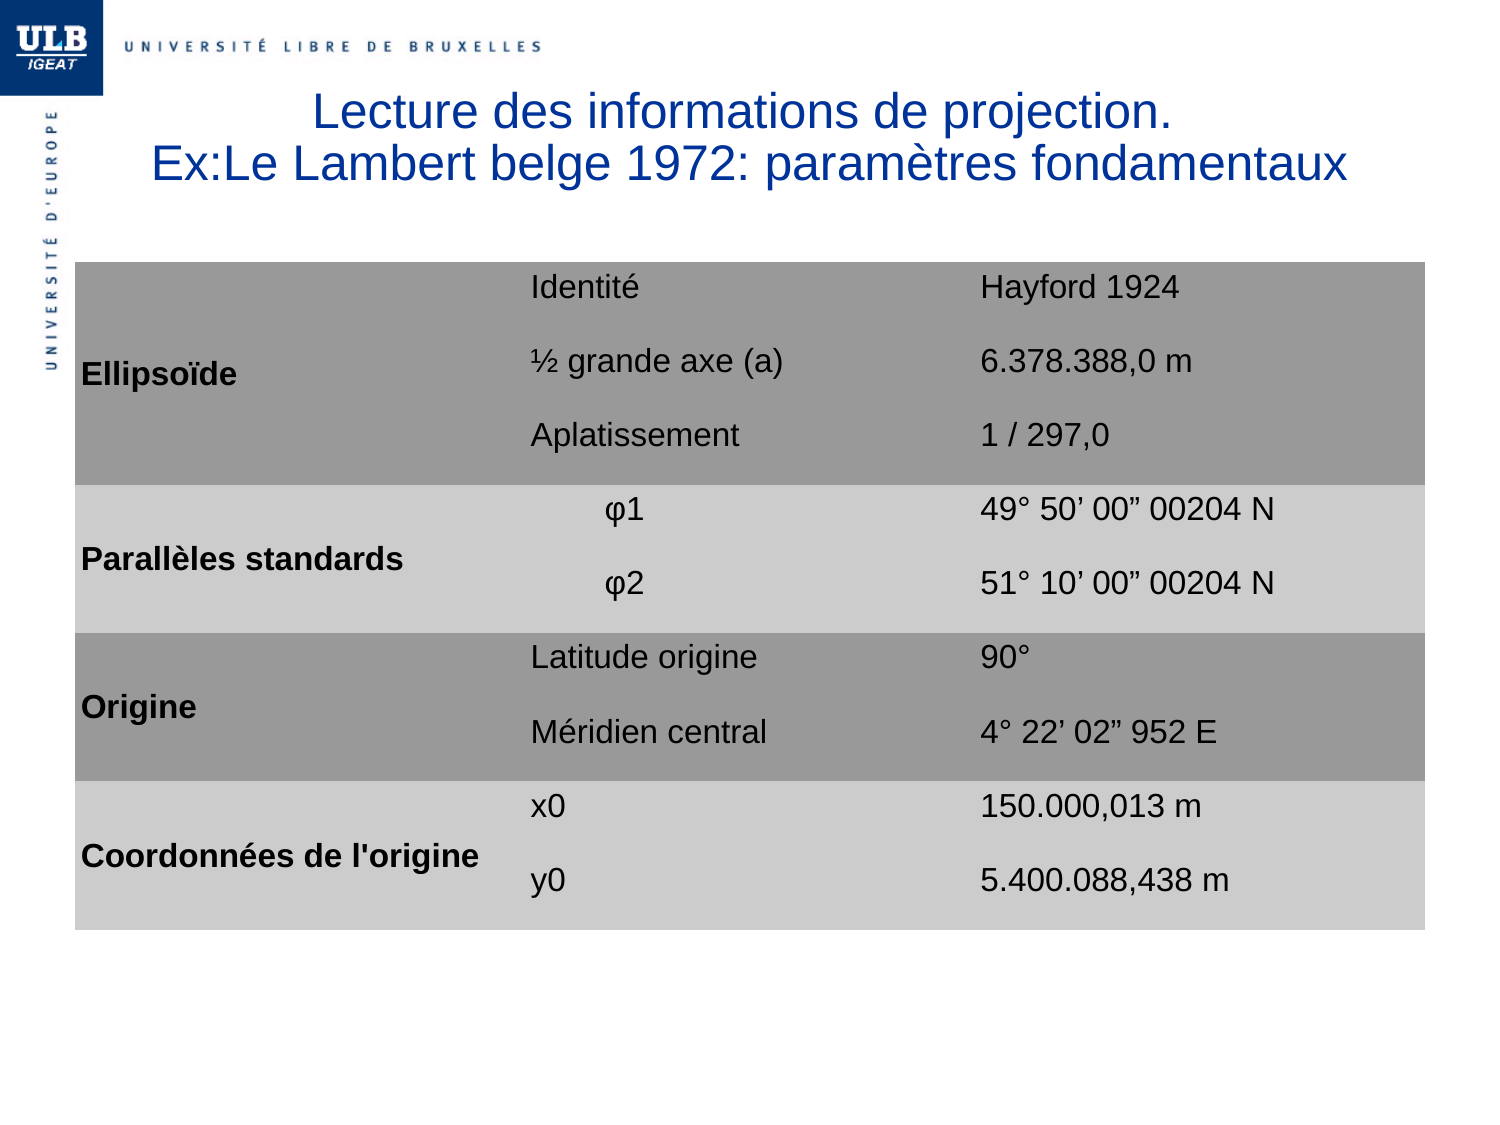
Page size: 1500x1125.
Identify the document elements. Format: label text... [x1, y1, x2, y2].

table_header Ellipsoïde [75, 262, 525, 485]
table_cell 49° 50’ 00” 00204 N [975, 485, 1425, 559]
table_cell 51° 10’ 00” 00204 N [975, 559, 1425, 633]
table_cell y0 [525, 855, 975, 930]
table_cell 90° [975, 633, 1425, 707]
table_cell 150.000,013 m [975, 781, 1425, 855]
table_cell 1 / 297,0 [975, 411, 1425, 485]
table_cell Méridien central [525, 707, 975, 781]
table_cell Parallèles standards [75, 485, 525, 633]
table_cell 4° 22’ 02” 952 E [975, 707, 1425, 781]
table_cell 6.378.388,0 m [975, 337, 1425, 411]
picture [0, 0, 1500, 1125]
table_cell φ2 [525, 559, 975, 633]
table_cell φ1 [525, 485, 975, 559]
table_cell Latitude origine [525, 633, 975, 707]
table_header Hayford 1924 [975, 262, 1425, 337]
table_cell Origine [75, 633, 525, 781]
table_cell x0 [525, 781, 975, 855]
title Lecture des informations de projection. Ex:Le Lambert belge 1972: paramètres fondamentaux [75, 21, 1425, 257]
table_cell Coordonnées de l'origine [75, 781, 525, 930]
table_cell ½ grande axe (a) [525, 337, 975, 411]
table_header Identité [525, 262, 975, 337]
table_cell Aplatissement [525, 411, 975, 485]
table_cell 5.400.088,438 m [975, 855, 1425, 930]
